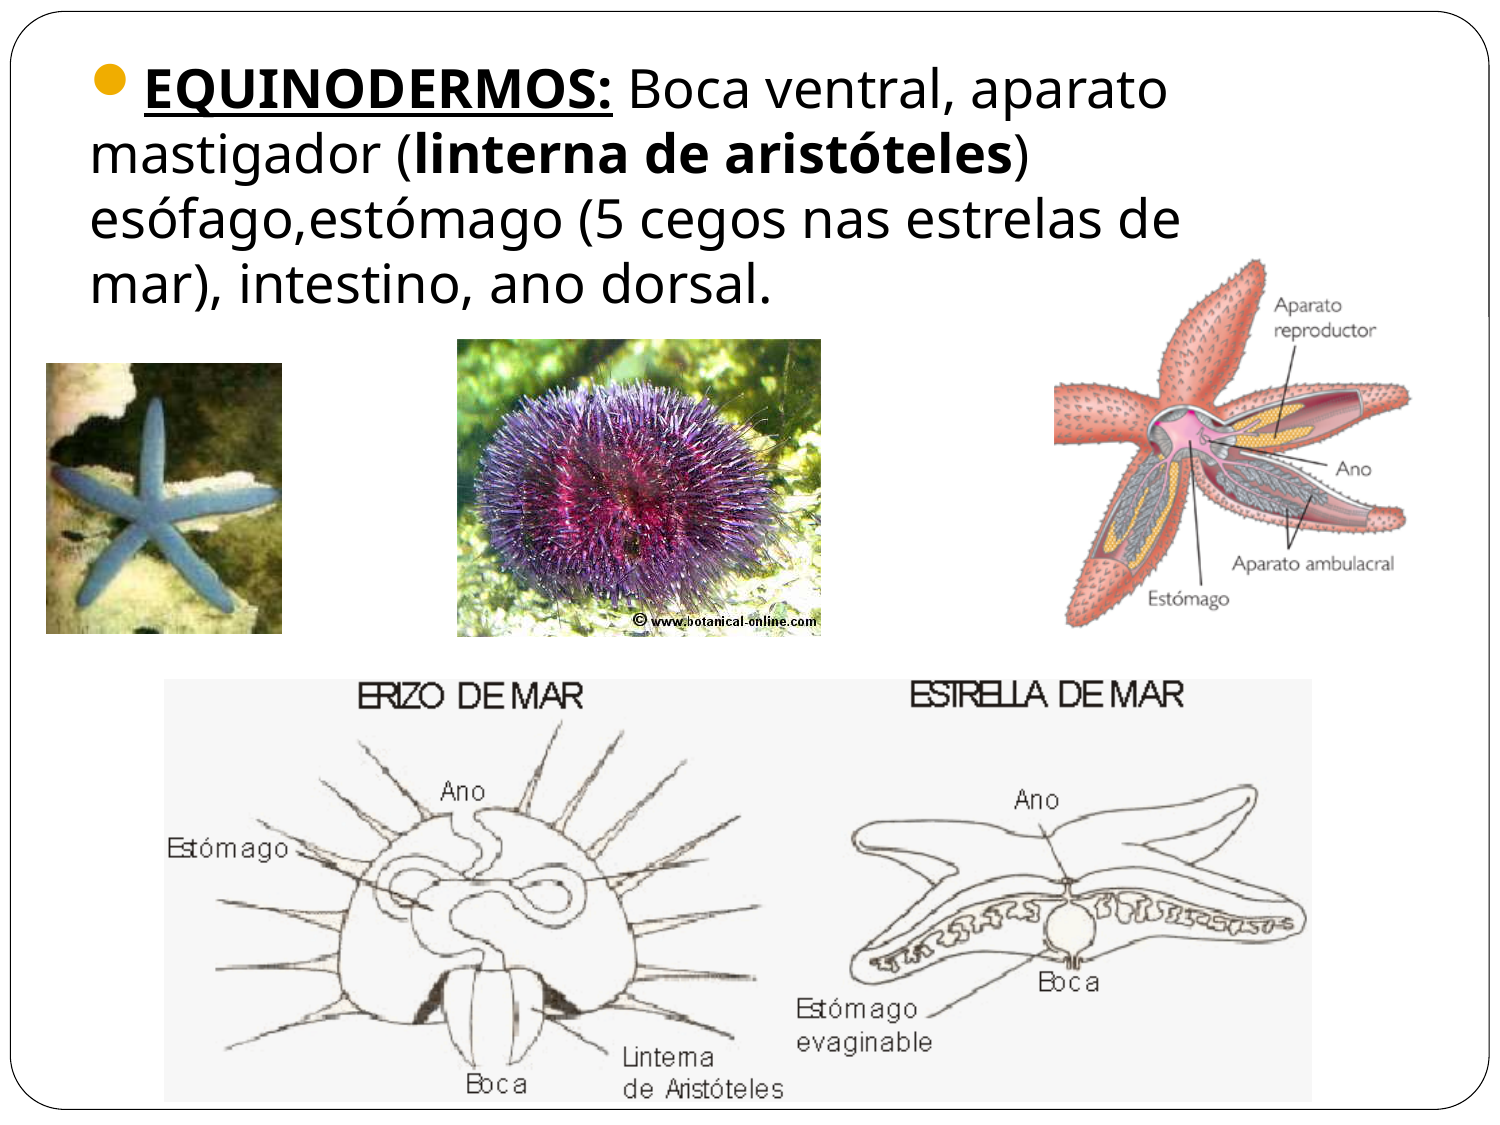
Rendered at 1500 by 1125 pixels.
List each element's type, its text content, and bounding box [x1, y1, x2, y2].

picture [46, 363, 282, 634]
picture [164, 679, 1312, 1102]
picture [1054, 257, 1414, 629]
picture [457, 339, 821, 637]
text_box EQUINODERMOS: Boca ventral, aparato mastigador (linterna de aristóteles) esófago,estómago (5 cegos nas estrelas de mar), intestino, ano dorsal. [75, 46, 1263, 1060]
